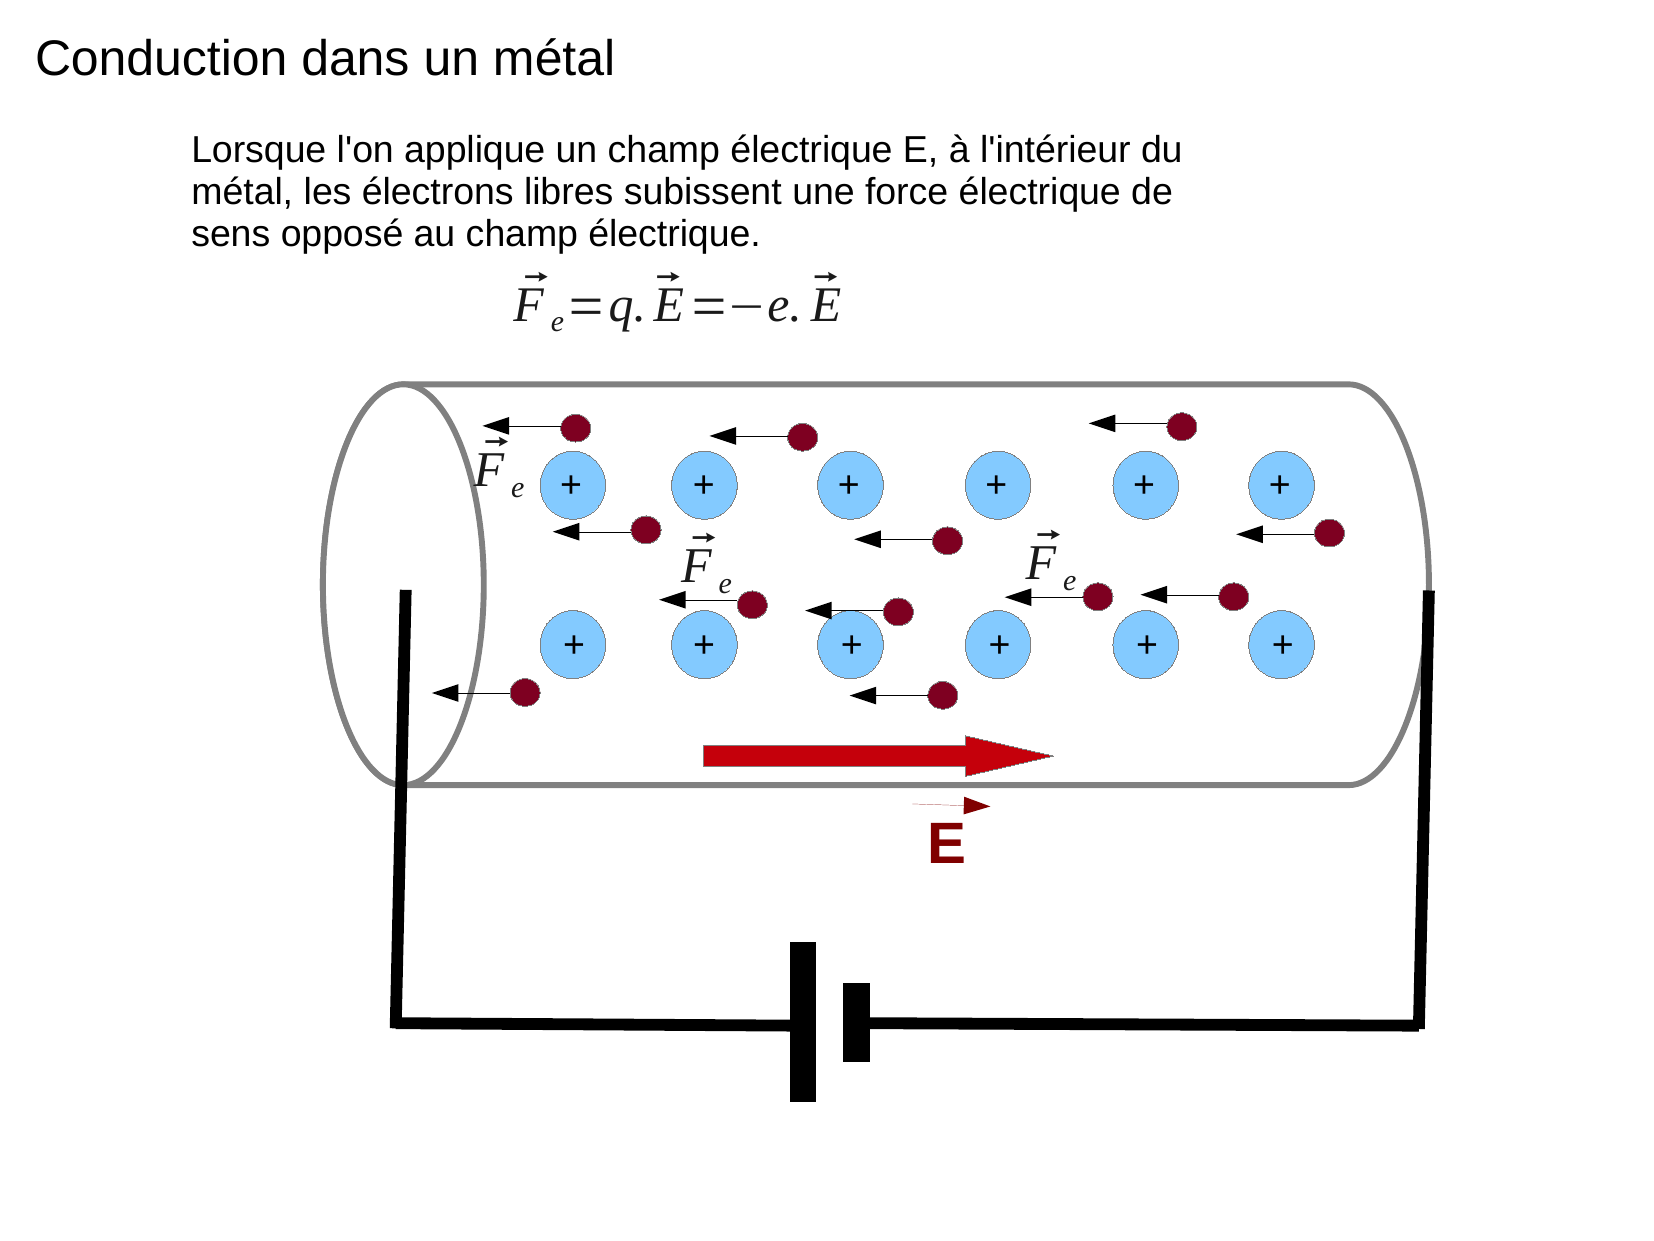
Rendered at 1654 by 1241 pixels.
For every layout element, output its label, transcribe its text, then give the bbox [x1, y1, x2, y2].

text_box + [1121, 615, 1174, 673]
text_box + [826, 615, 878, 673]
text_box E [912, 805, 968, 884]
text_box + [545, 456, 598, 513]
text_box + [548, 615, 601, 673]
chart [1016, 528, 1083, 598]
text_box Conduction dans un métal [20, 22, 996, 94]
text_box [408, 384, 1429, 786]
text_box + [1257, 615, 1309, 673]
text_box [790, 942, 816, 1102]
text_box [843, 983, 870, 1062]
text_box + [678, 456, 730, 514]
text_box + [1118, 456, 1171, 513]
text_box + [678, 615, 731, 673]
text_box + [823, 456, 875, 513]
chart [671, 530, 739, 600]
text_box + [973, 615, 1026, 673]
chart [504, 269, 851, 339]
text_box + [970, 456, 1023, 513]
text_box Lorsque l'on applique un champ électrique E, à l'intérieur du métal, les électrons libres subissent une force électrique de sens opposé au champ électrique. [176, 120, 1266, 262]
text_box + [1254, 456, 1306, 513]
chart [464, 435, 531, 505]
